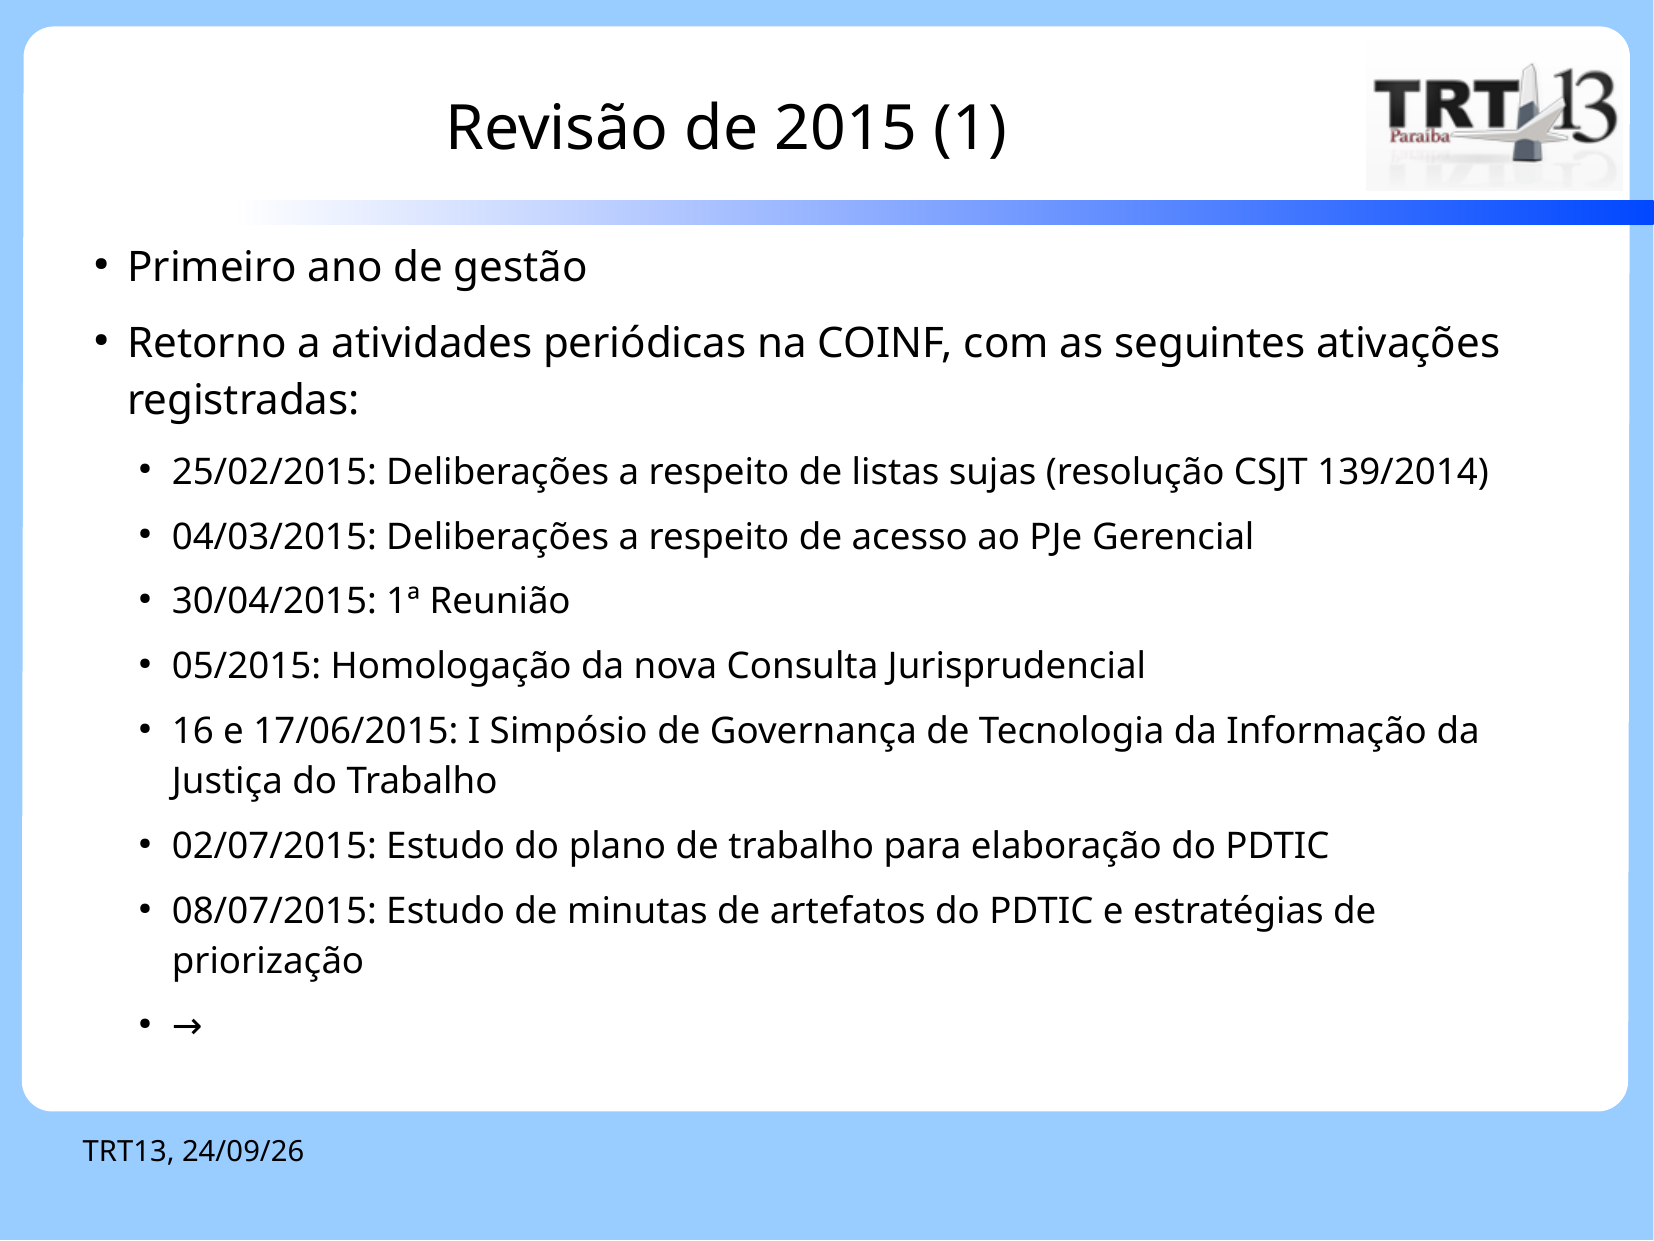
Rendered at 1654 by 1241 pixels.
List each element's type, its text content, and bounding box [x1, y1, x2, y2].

title Revisão de 2015 (1) [82, 49, 1371, 201]
picture [1366, 39, 1623, 191]
list Primeiro ano de gestão Retorno a atividades periódicas na COINF, com as seguintes ativações registradas: 25/02/2015: Deliberações a respeito de listas sujas (resolução CSJT 139/2014) 04/03/2015: Deliberações a respeito de acesso ao PJe Gerencial 30/04/2015: 1ª Reunião 05/2015: Homologação da nova Consulta Jurisprudencial 16 e 17/06/2015: I Simpósio de Governança de Tecnologia da Informação da Justiça do Trabalho 02/07/2015: Estudo do plano de trabalho para elaboração do PDTIC 08/07/2015: Estudo de minutas de artefatos do PDTIC e estratégias de priorização → [82, 236, 1571, 1055]
